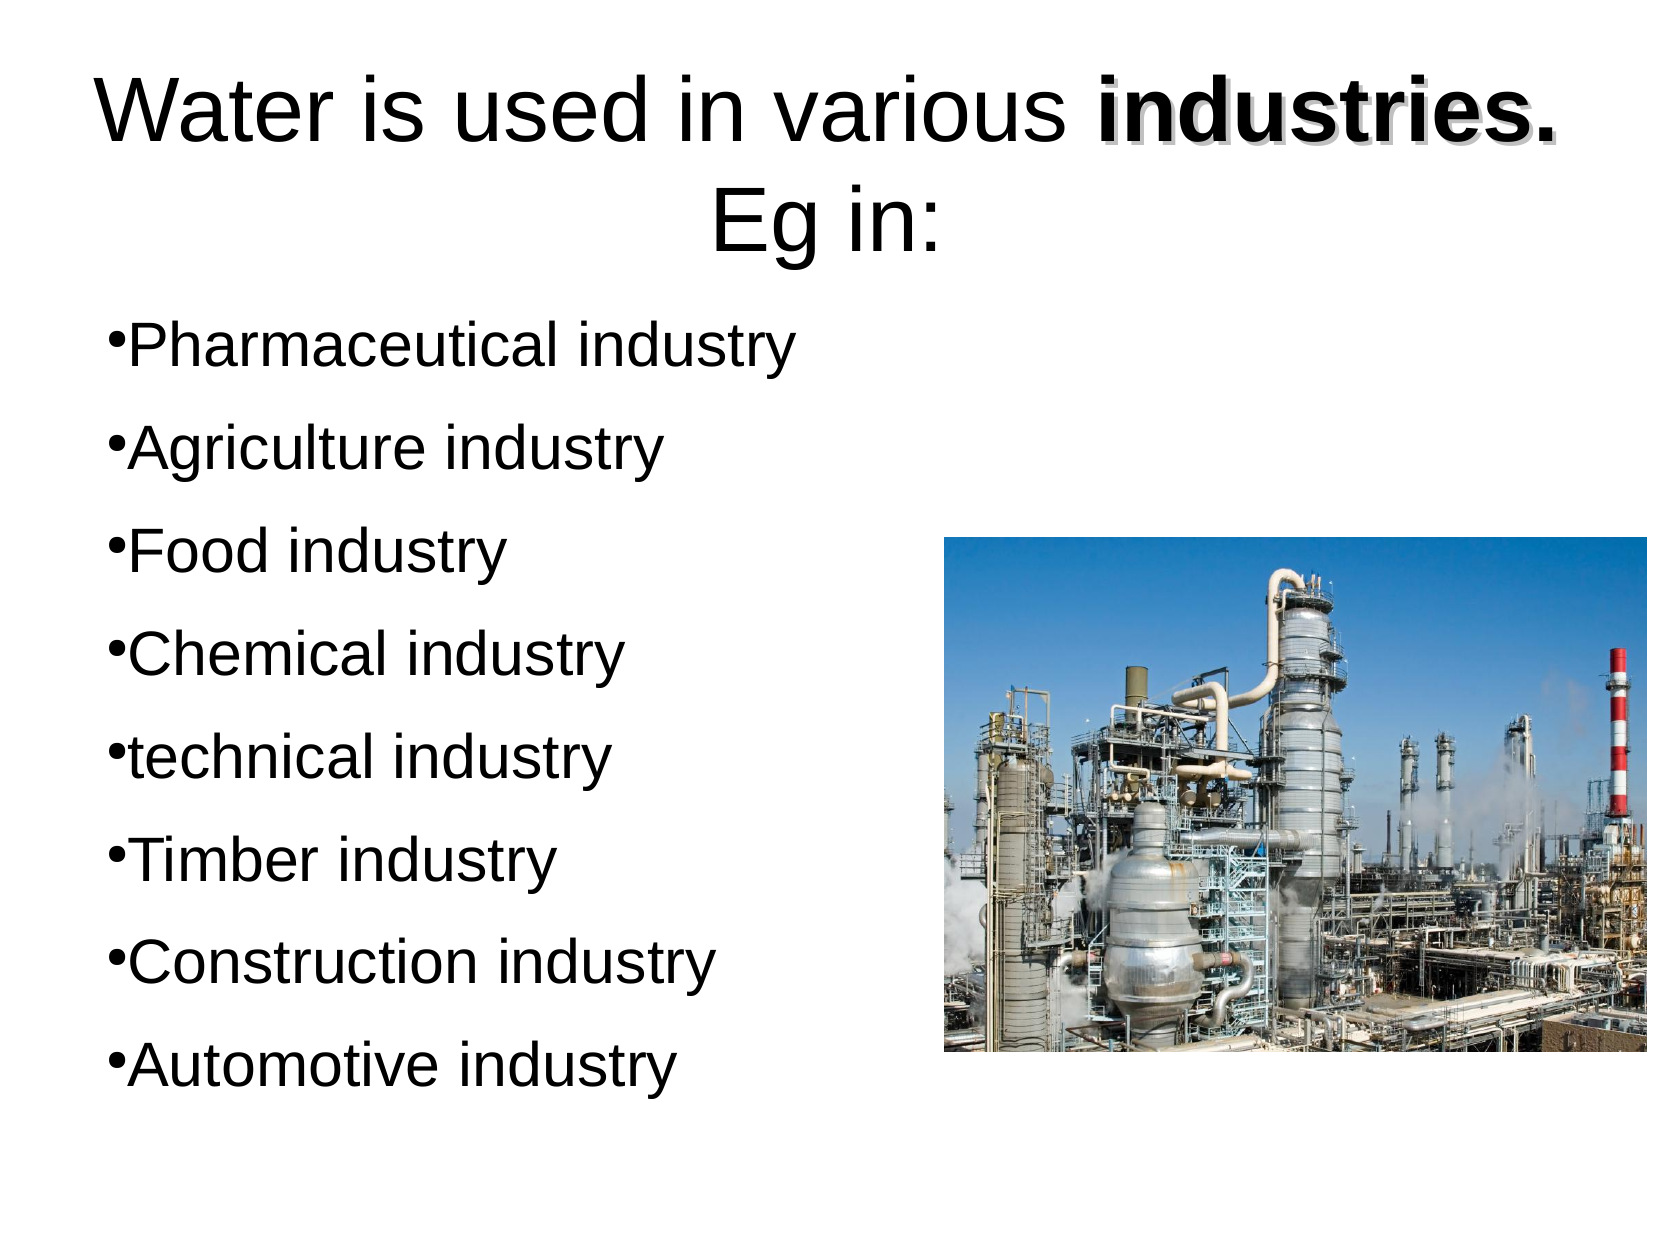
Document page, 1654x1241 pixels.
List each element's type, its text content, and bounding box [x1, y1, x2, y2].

picture [944, 537, 1647, 1052]
title Water is used in various industries. Eg in: [82, 49, 1571, 257]
list Pharmaceutical industry Agriculture industry Food industry Chemical industry technical industry Timber industry Construction industry Automotive industry [106, 200, 1595, 1105]
